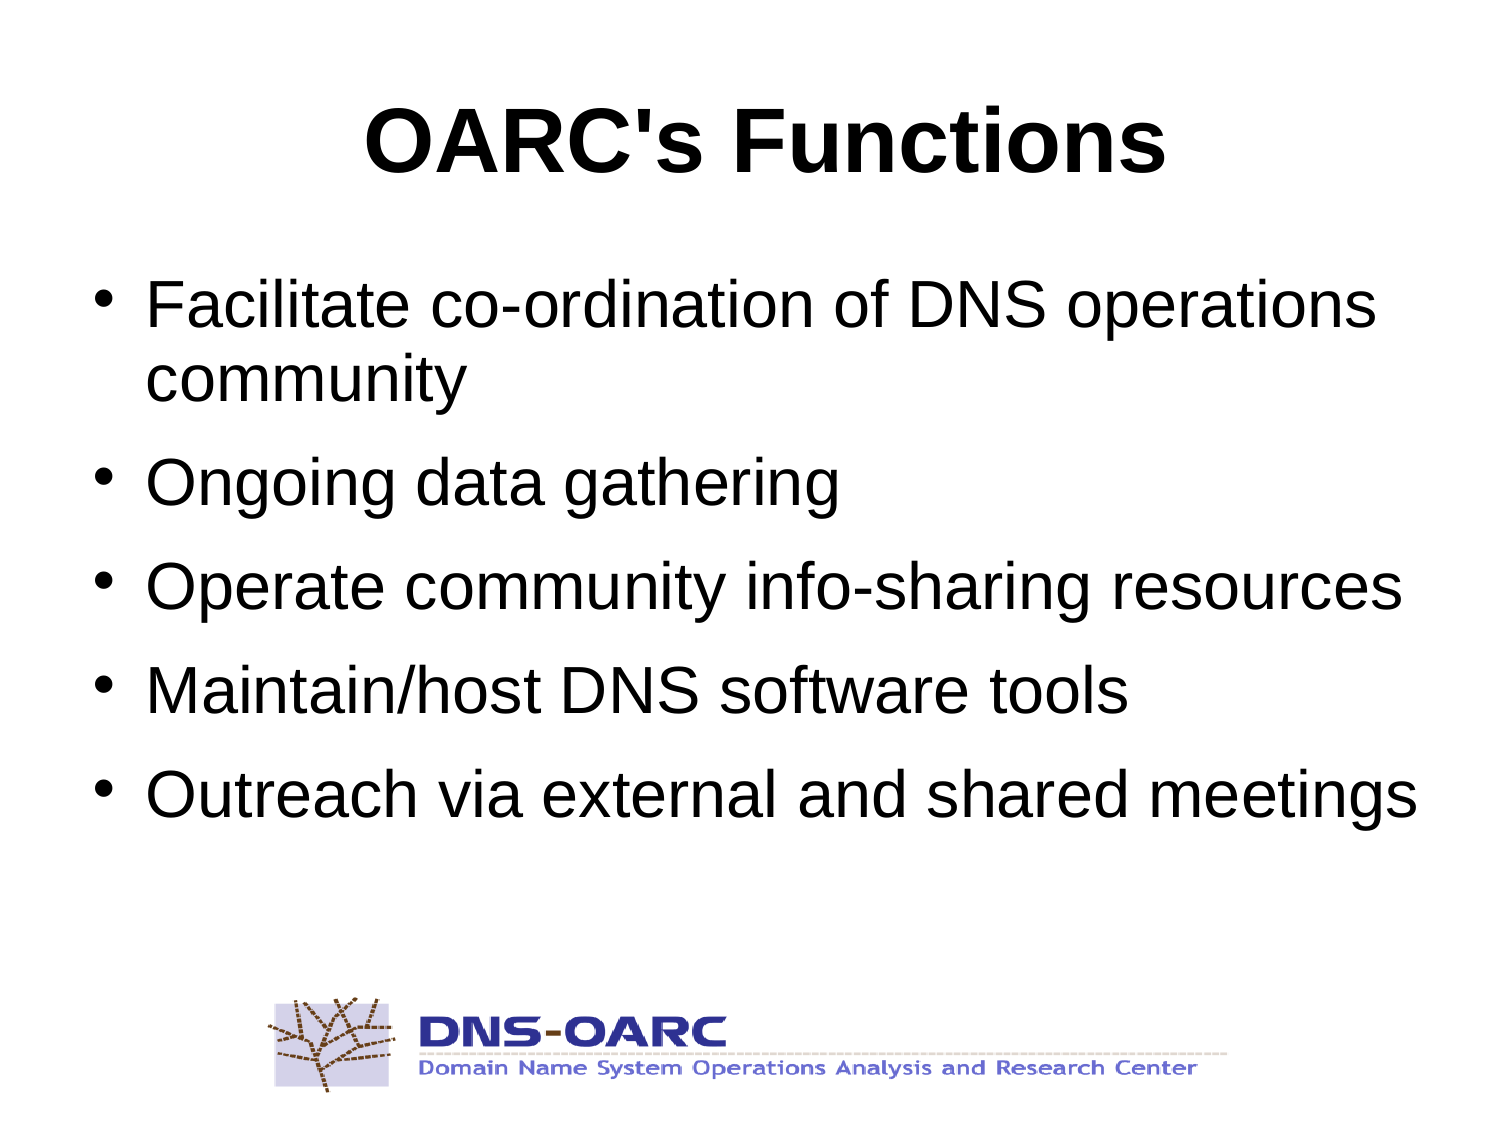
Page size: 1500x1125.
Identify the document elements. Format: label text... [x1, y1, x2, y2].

title OARC's Functions [75, 44, 1426, 233]
picture [214, 991, 1259, 1099]
list Facilitate co-ordination of DNS operations community Ongoing data gathering Operate community info-sharing resources Maintain/host DNS software tools Outreach via external and shared meetings [75, 263, 1426, 976]
